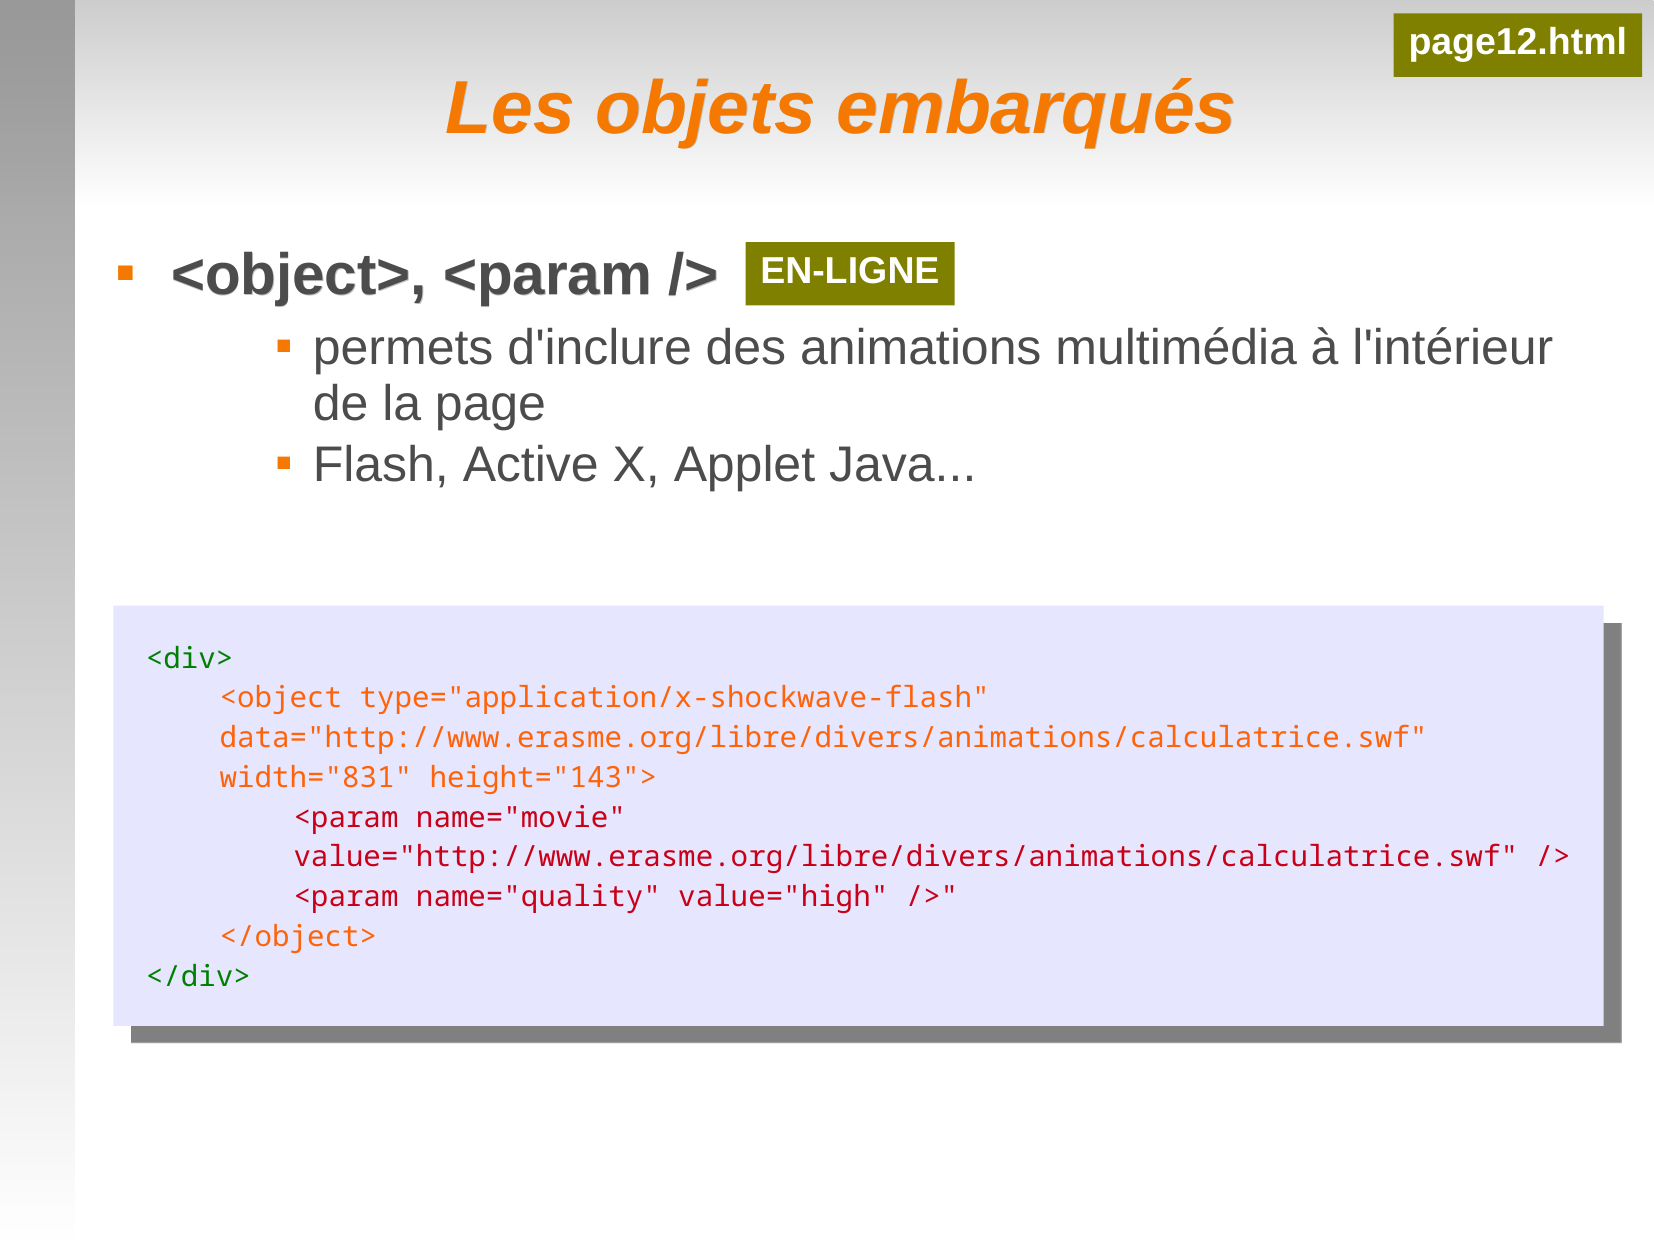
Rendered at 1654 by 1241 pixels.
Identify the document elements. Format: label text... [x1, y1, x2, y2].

text_box page12.html [1393, 13, 1643, 77]
text_box EN-LIGNE [745, 242, 955, 306]
text_box <div> <object type="application/x-shockwave-flash" data="http://www.erasme.org/libre/divers/animations/calculatrice.swf" width="831" height="143"> <param name="movie" value="http://www.erasme.org/libre/divers/animations/calculatrice.swf" /> <param name="quality" value="high" />" </object> </div> [113, 605, 1604, 975]
title Les objets embarqués [118, 36, 1565, 178]
list <object>, <param /> permets d'inclure des animations multimédia à l'intérieur de la page Flash, Active X, Applet Java... [100, 242, 1607, 1173]
